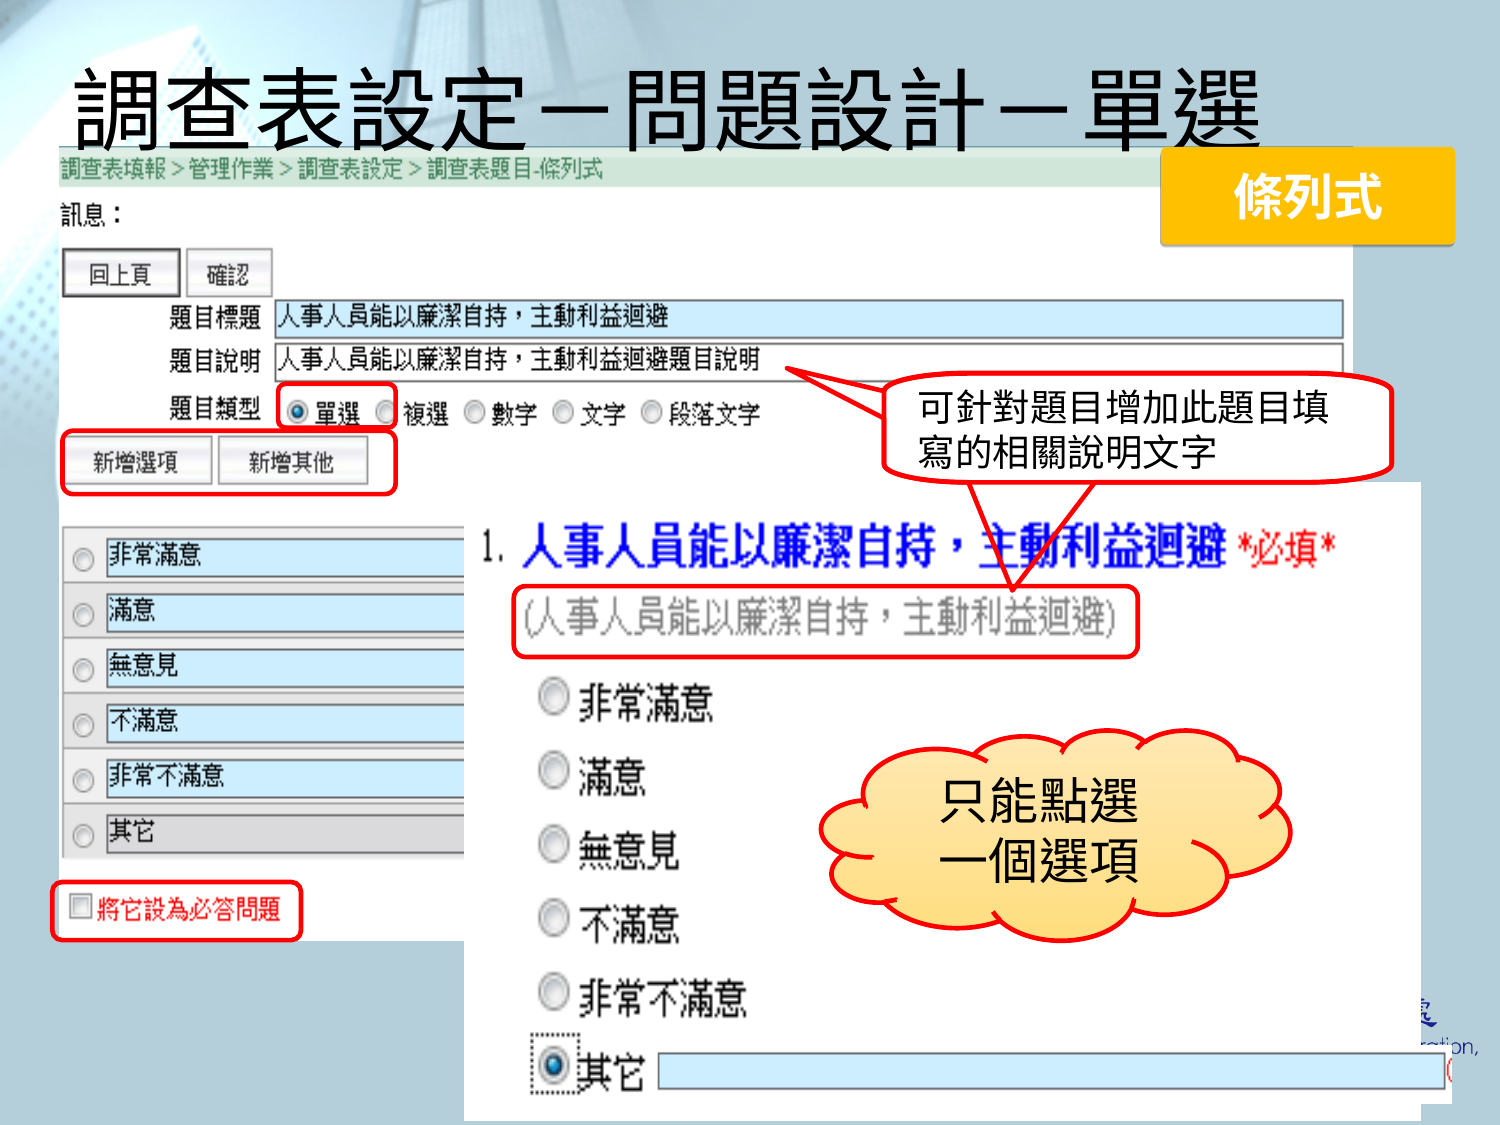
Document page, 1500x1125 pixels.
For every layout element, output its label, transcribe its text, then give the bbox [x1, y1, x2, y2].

picture [59, 885, 298, 937]
text_box 只能點選 一個選項 [820, 730, 1291, 941]
text_box 可針對題目增加此題目填寫的相關說明文字 [786, 368, 881, 417]
picture [59, 146, 1452, 1121]
text_box [1187, 1058, 1500, 1125]
picture [517, 589, 1135, 654]
picture [972, 483, 1090, 583]
title 調查表設定－問題設計－單選 [56, 45, 1483, 116]
text_box 可針對題目增加此題目填寫的相關說明文字 [887, 376, 1389, 483]
text_box 條列式 [1160, 146, 1456, 245]
